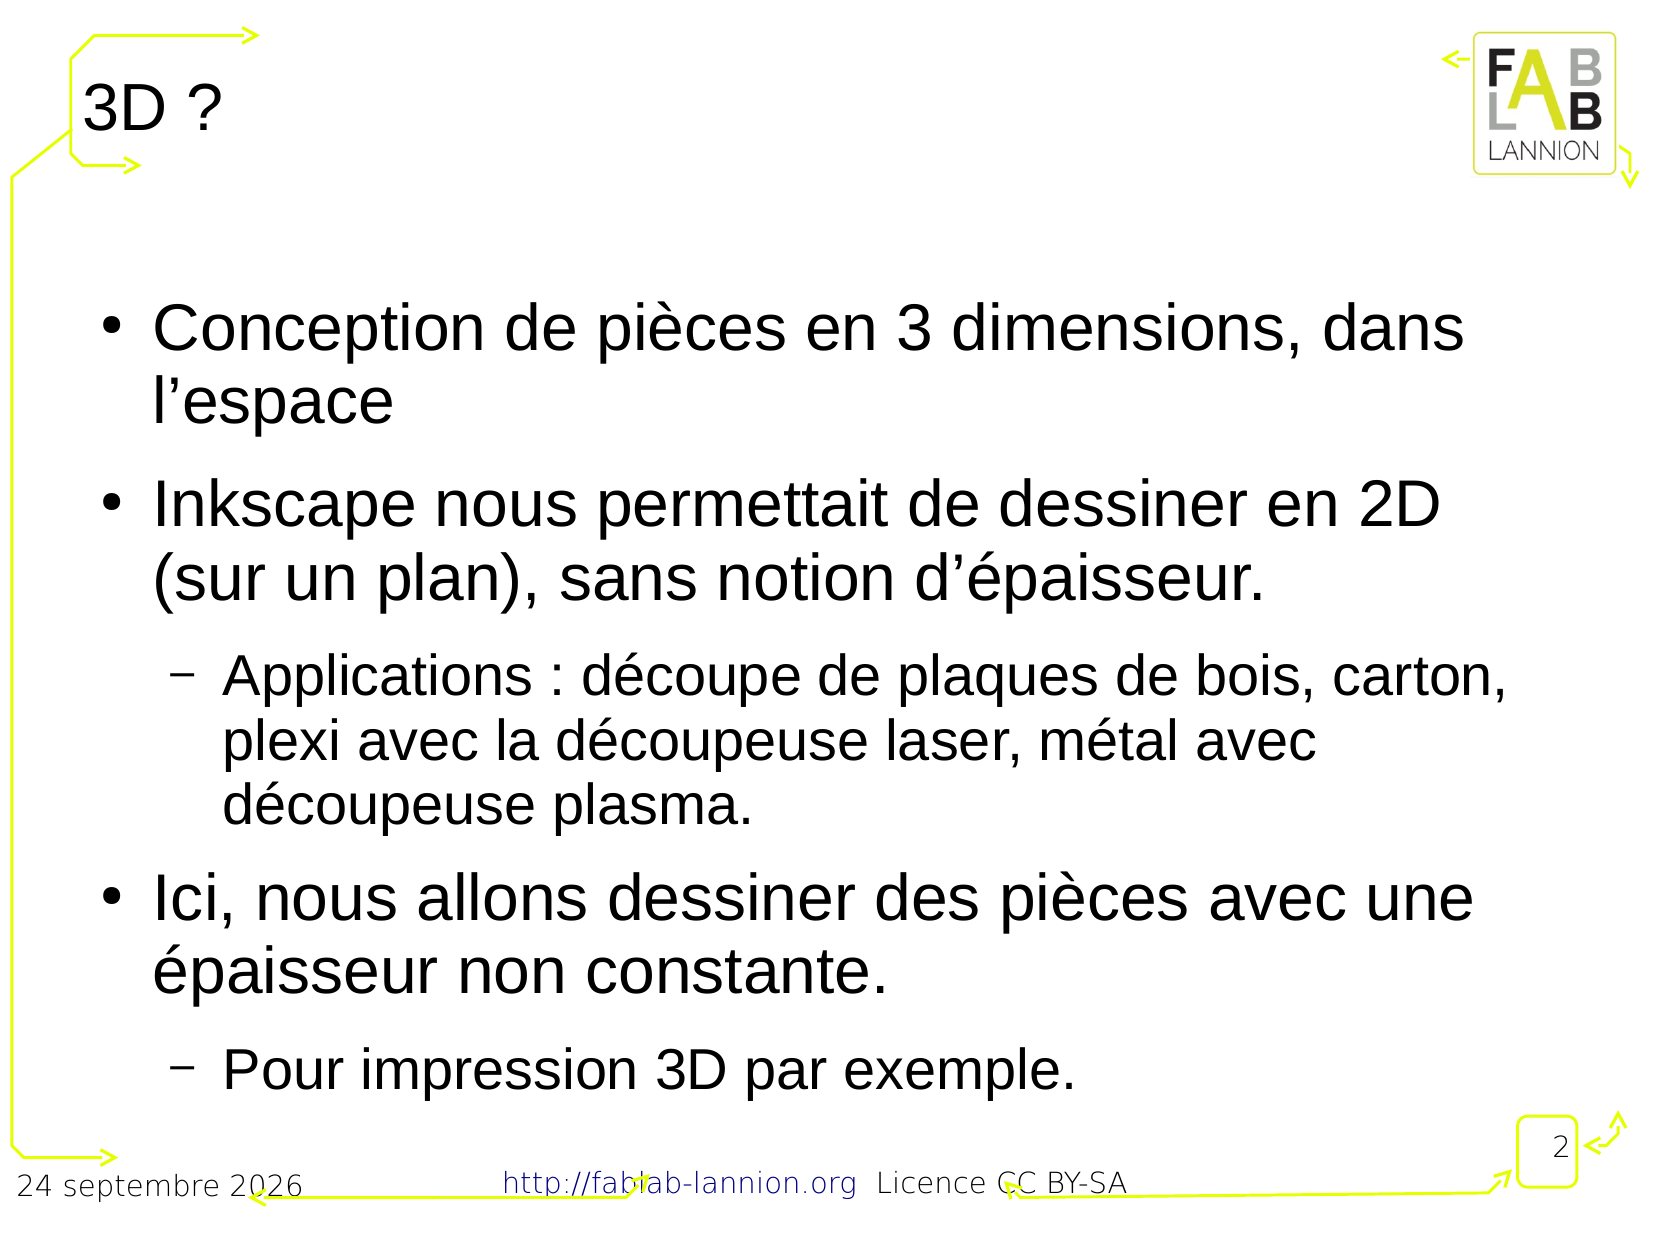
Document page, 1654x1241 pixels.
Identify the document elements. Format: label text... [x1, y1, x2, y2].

list Conception de pièces en 3 dimensions, dans l’espace Inkscape nous permettait de dessiner en 2D (sur un plan), sans notion d’épaisseur. Applications : découpe de plaques de bois, carton, plexi avec la découpeuse laser, métal avec découpeuse plasma. Ici, nous allons dessiner des pièces avec une épaisseur non constante. Pour impression 3D par exemple. [82, 290, 1571, 1111]
picture [1470, 29, 1619, 178]
title 3D ? [82, 49, 1441, 166]
